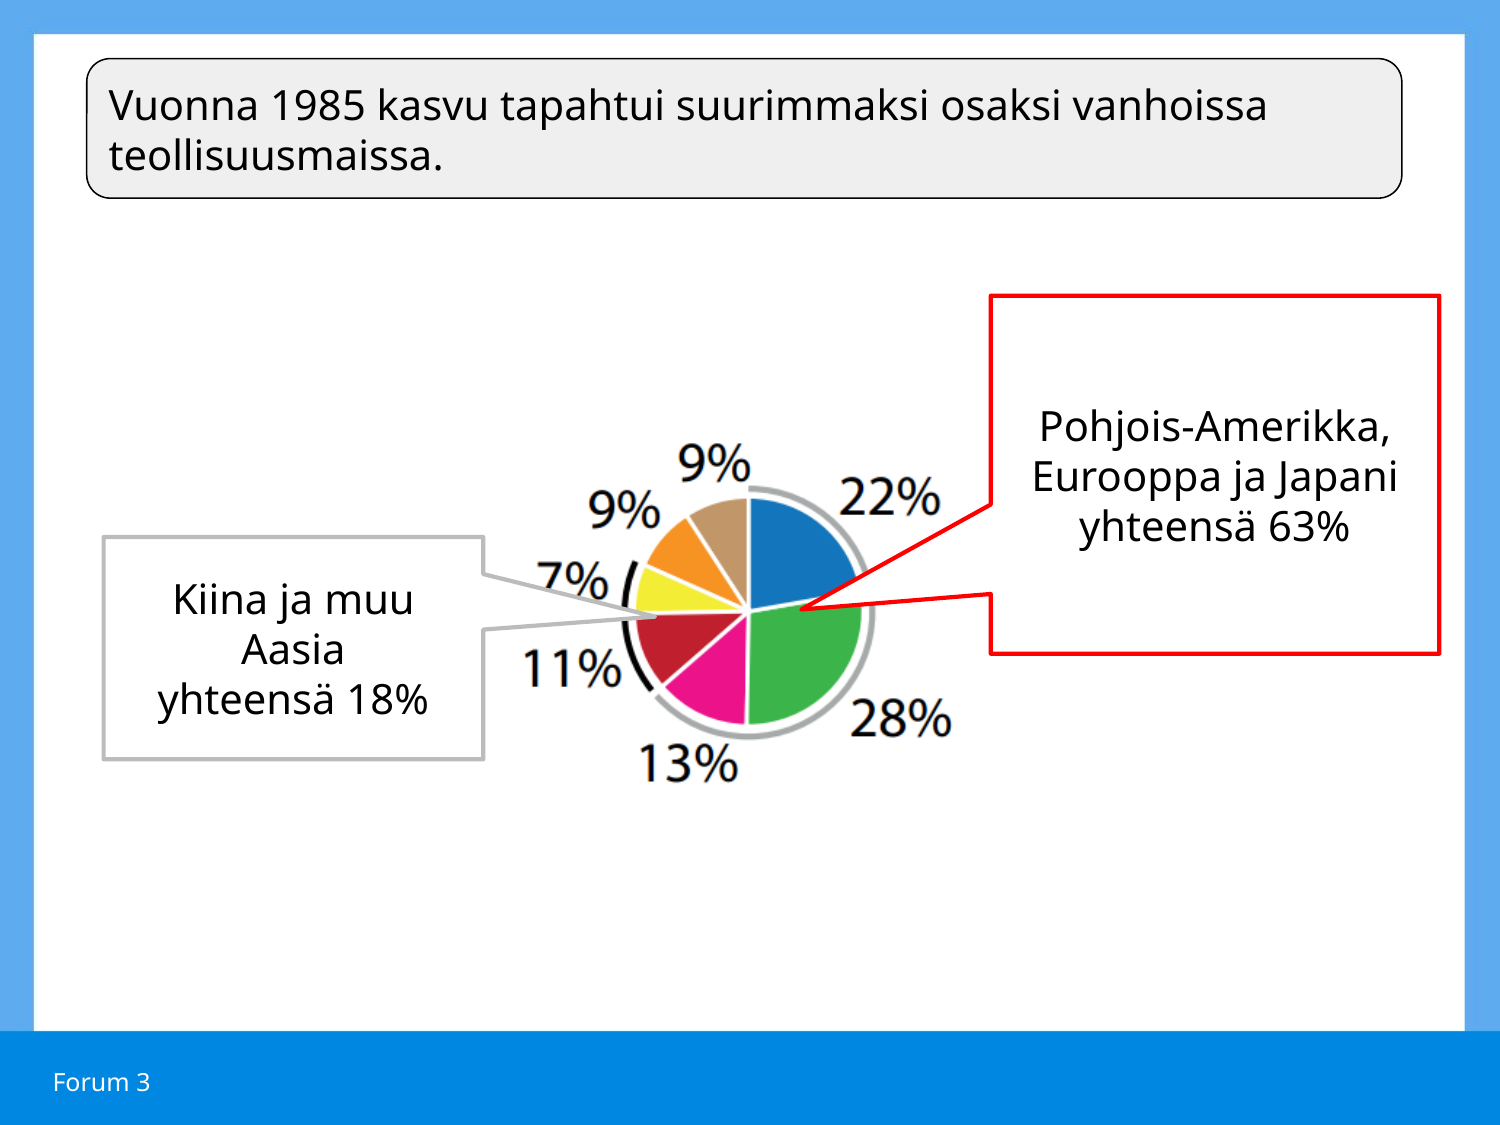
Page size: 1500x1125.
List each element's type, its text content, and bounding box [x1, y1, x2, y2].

text_box Vuonna 1985 kasvu tapahtui suurimmaksi osaksi vanhoissa teollisuusmaissa. [86, 58, 1402, 199]
picture [0, 0, 1500, 1125]
text_box Pohjois-Amerikka, Eurooppa ja Japani yhteensä 63% [801, 295, 1440, 654]
text_box Kiina ja muu Aasia yhteensä 18% [103, 537, 656, 760]
